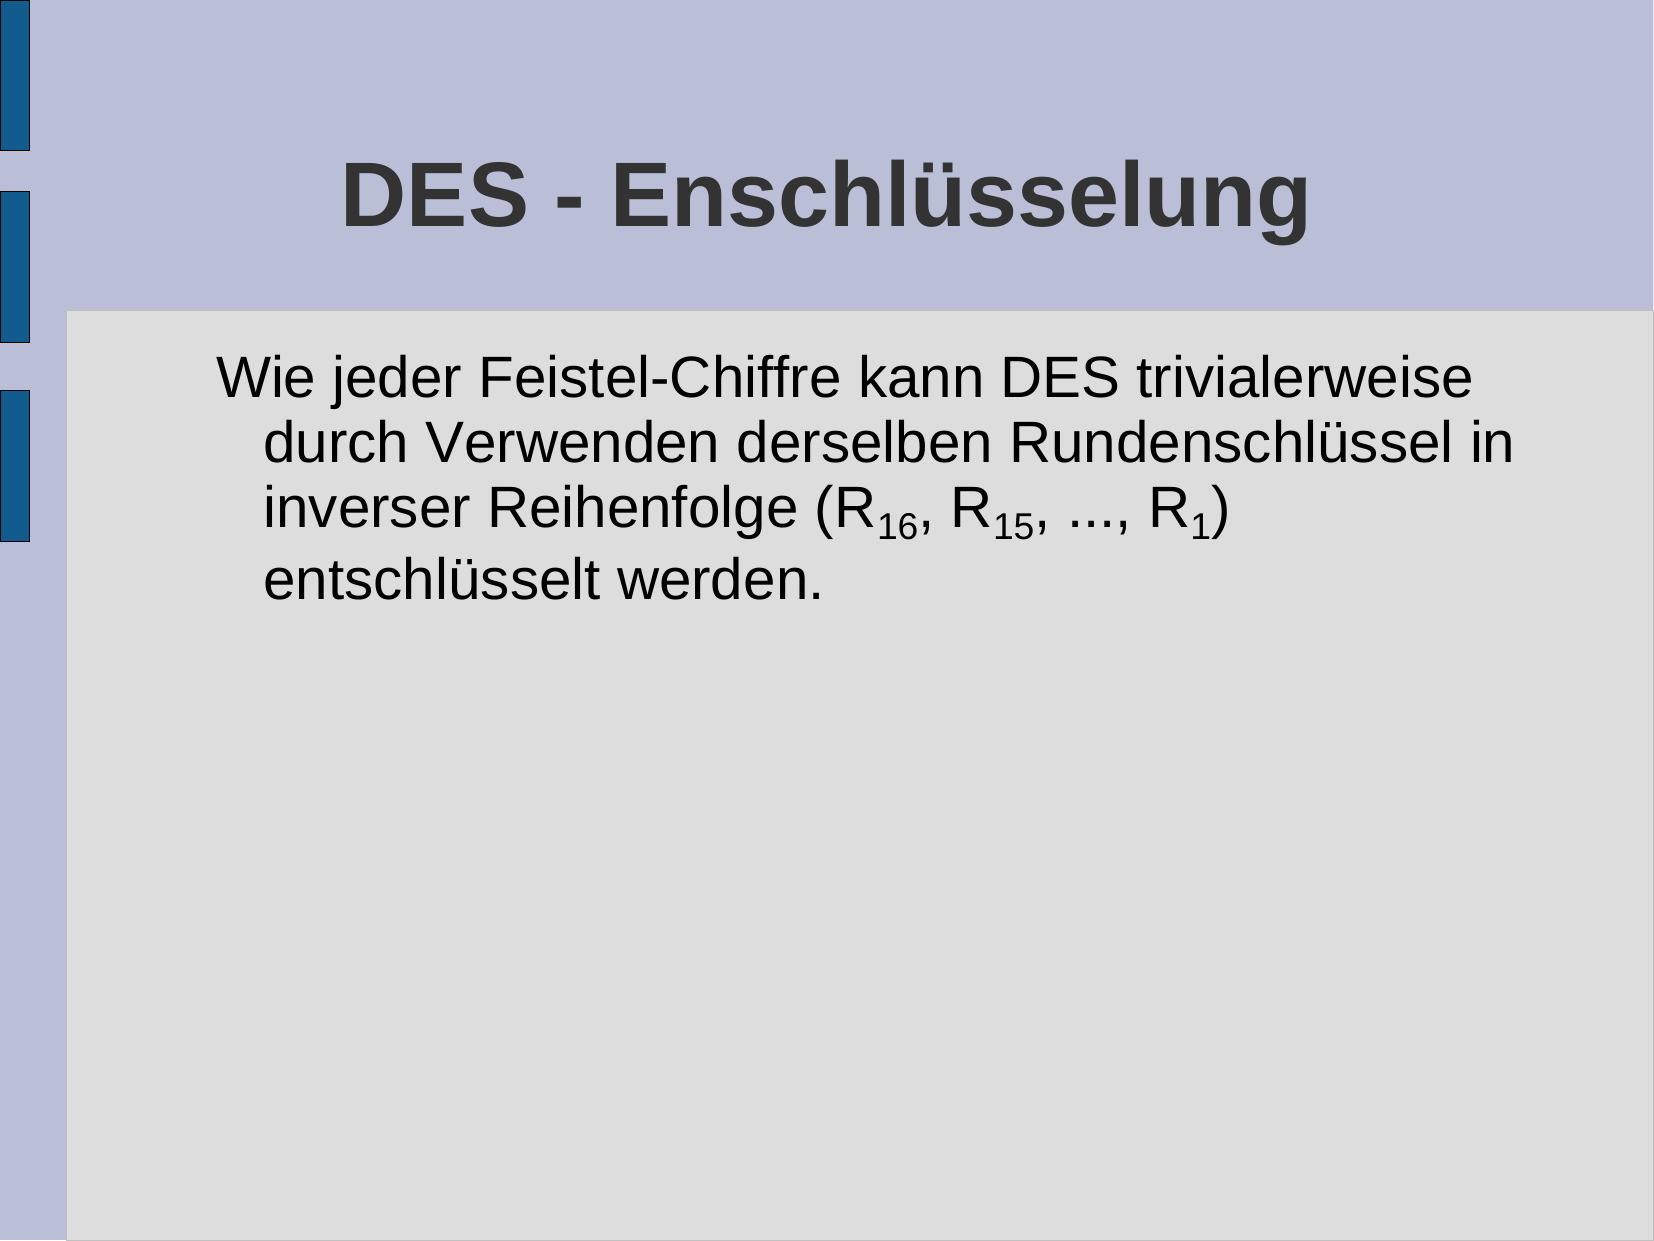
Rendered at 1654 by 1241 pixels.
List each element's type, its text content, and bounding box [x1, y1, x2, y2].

title DES - Enschlüsselung [121, 91, 1534, 299]
list Wie jeder Feistel-Chiffre kann DES trivialerweise durch Verwenden derselben Rundenschlüssel in inverser Reihenfolge (R16, R15, ..., R1) entschlüsselt werden. [121, 344, 1534, 1127]
